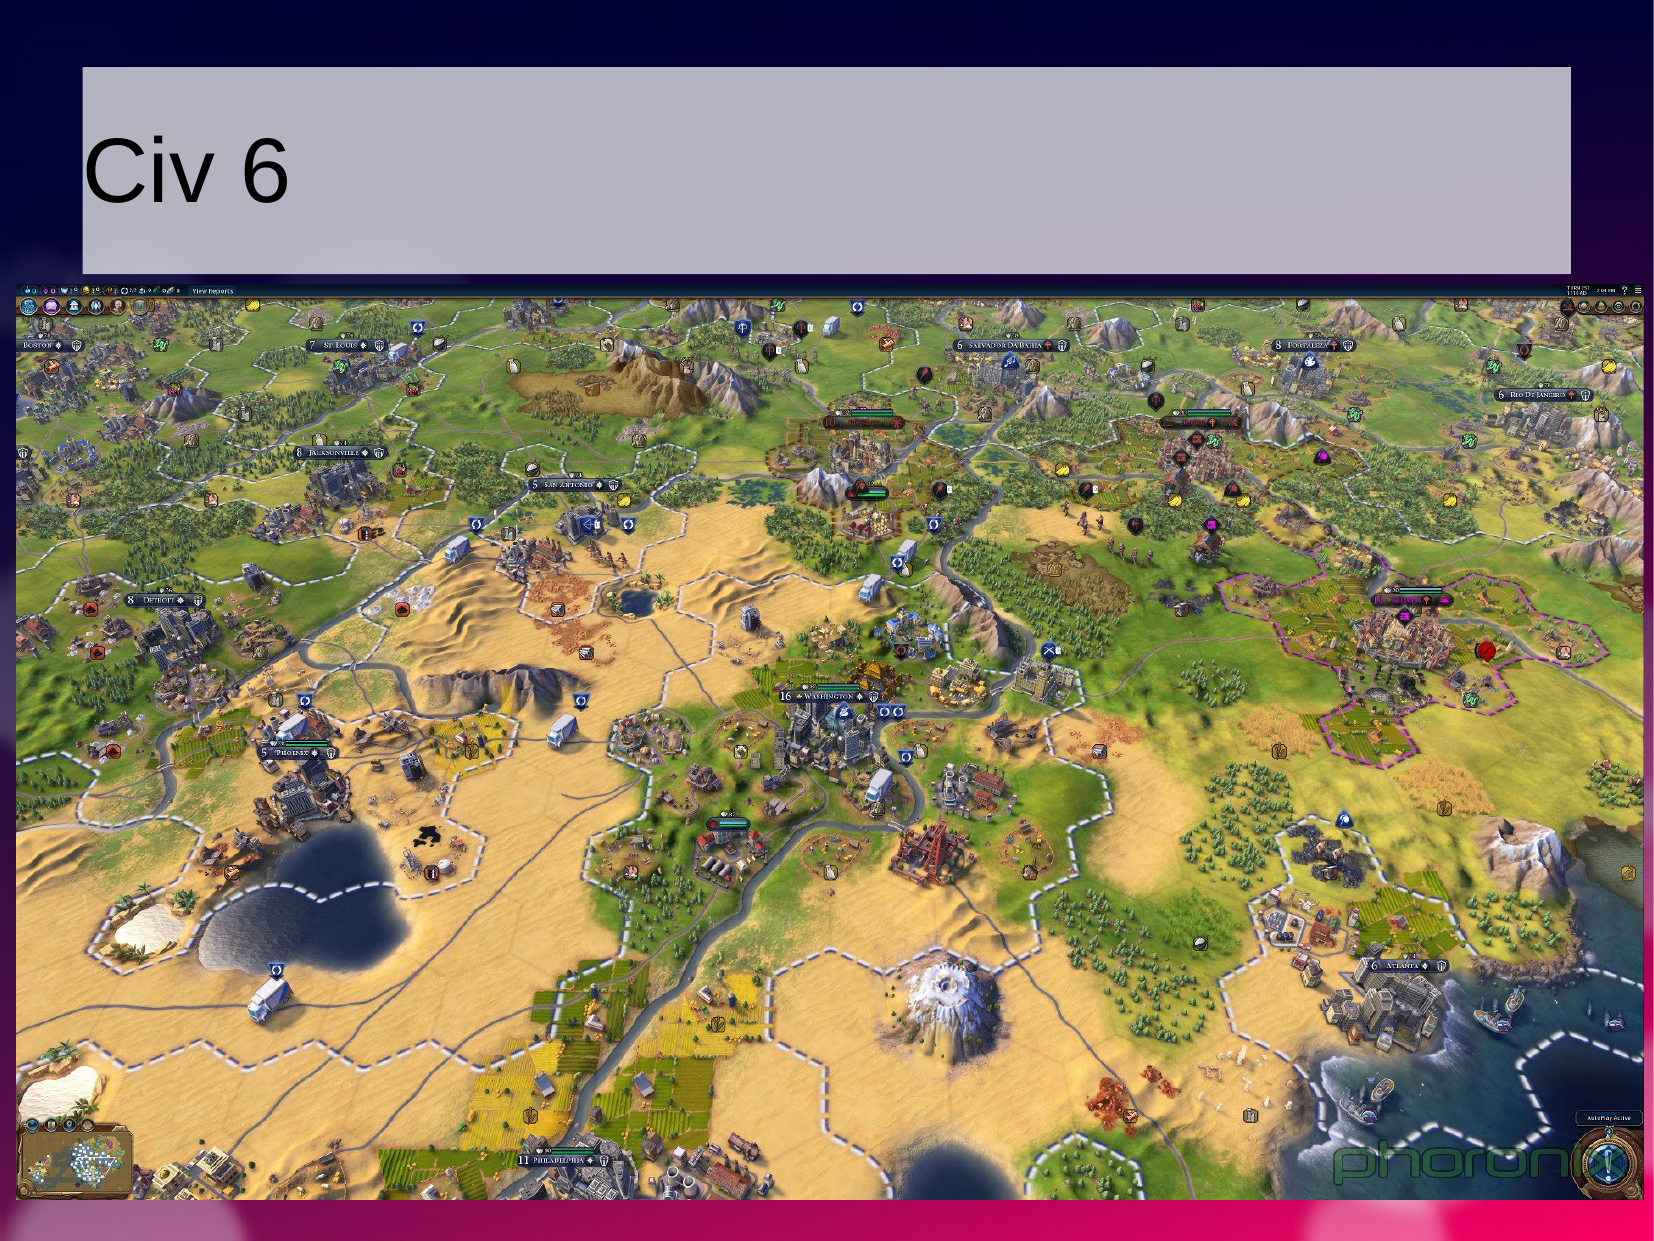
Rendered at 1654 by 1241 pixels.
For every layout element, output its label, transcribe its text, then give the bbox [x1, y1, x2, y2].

title Civ 6 [82, 67, 1571, 275]
picture [0, 0, 1654, 1241]
